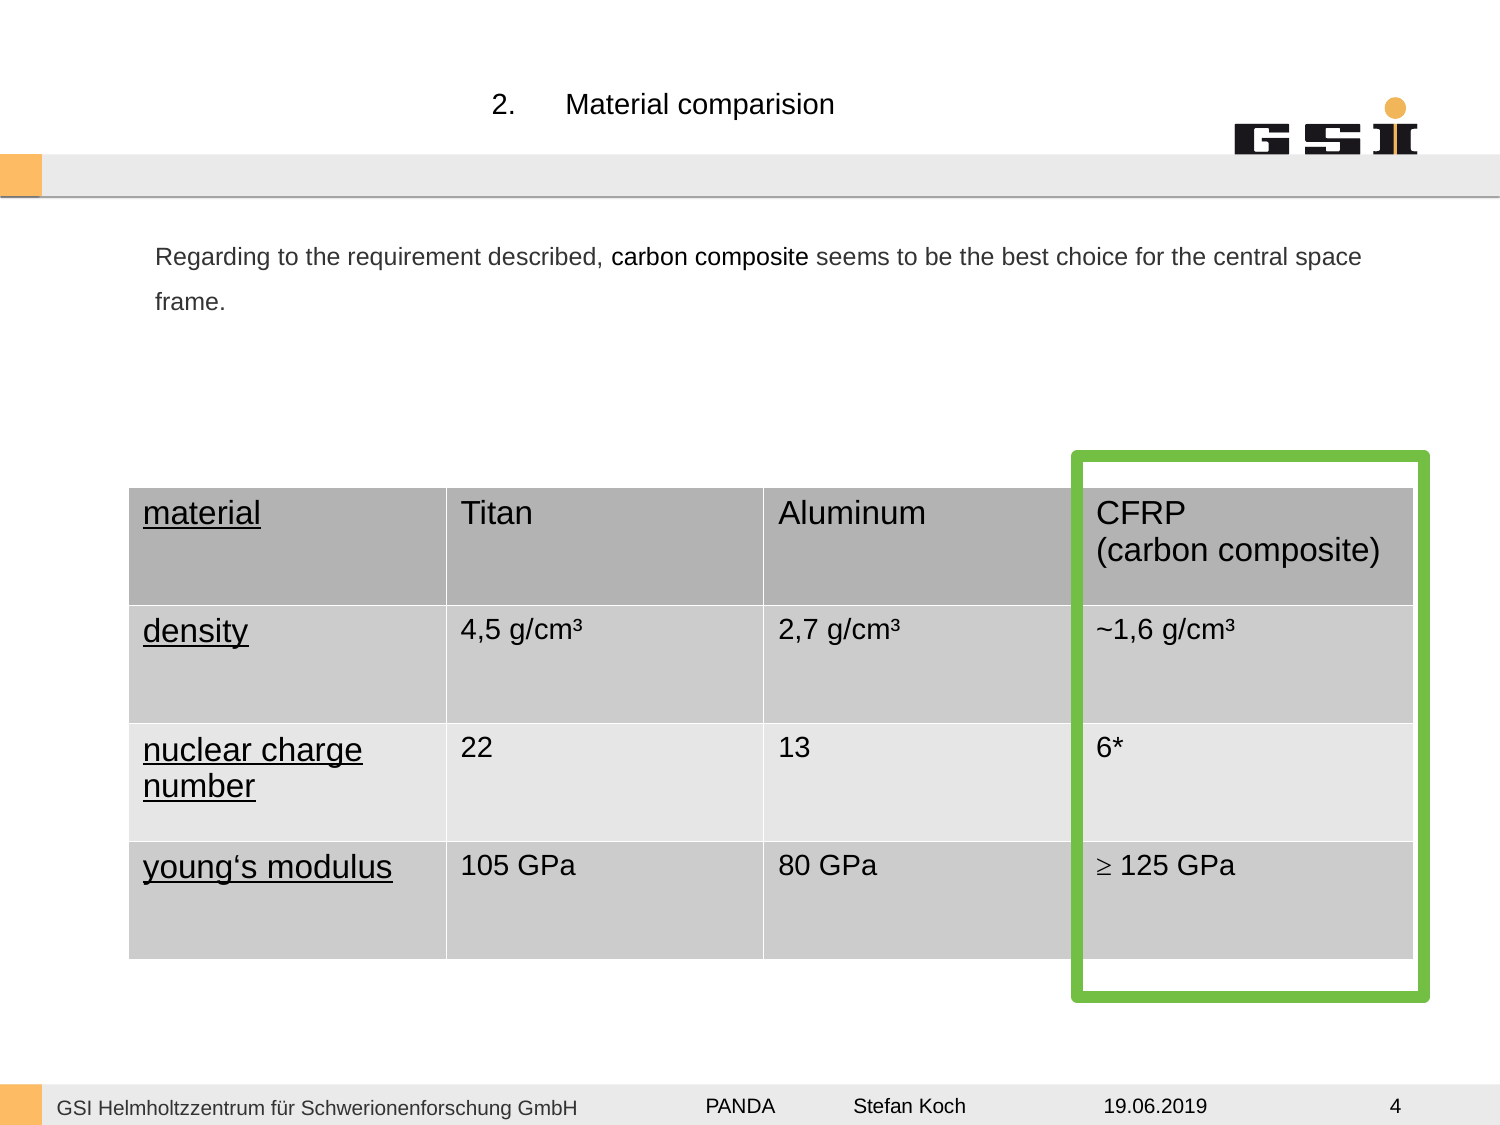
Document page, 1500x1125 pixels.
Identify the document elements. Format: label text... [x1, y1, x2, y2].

table_cell 6* [1083, 724, 1413, 841]
table_cell young‘s modulus [129, 842, 446, 959]
table_header Titan [447, 488, 763, 605]
table_cell 4,5 g/cm³ [447, 606, 763, 723]
table_cell 80 GPa [764, 842, 1071, 959]
text_box 2. Material comparision [441, 80, 1024, 133]
table_cell 2,7 g/cm³ [764, 606, 1071, 723]
list Regarding to the requirement described, carbon composite seems to be the best choice for the central space frame. [1083, 462, 1417, 991]
table_cell nuclear charge number [129, 724, 446, 841]
table_header Aluminum [764, 488, 1071, 605]
list Regarding to the requirement described, carbon composite seems to be the best choice for the central space frame. [69, 218, 1417, 1023]
table_cell ≥ 125 GPa [1083, 842, 1413, 959]
table_header CFRP (carbon composite) [1083, 488, 1413, 605]
picture [1233, 95, 1419, 154]
table_cell 13 [764, 724, 1071, 841]
table_cell 22 [447, 724, 763, 841]
table_cell density [129, 606, 446, 723]
table_header material [129, 488, 446, 605]
table_cell ~1,6 g/cm³ [1083, 606, 1413, 723]
table_cell 105 GPa [447, 842, 763, 959]
